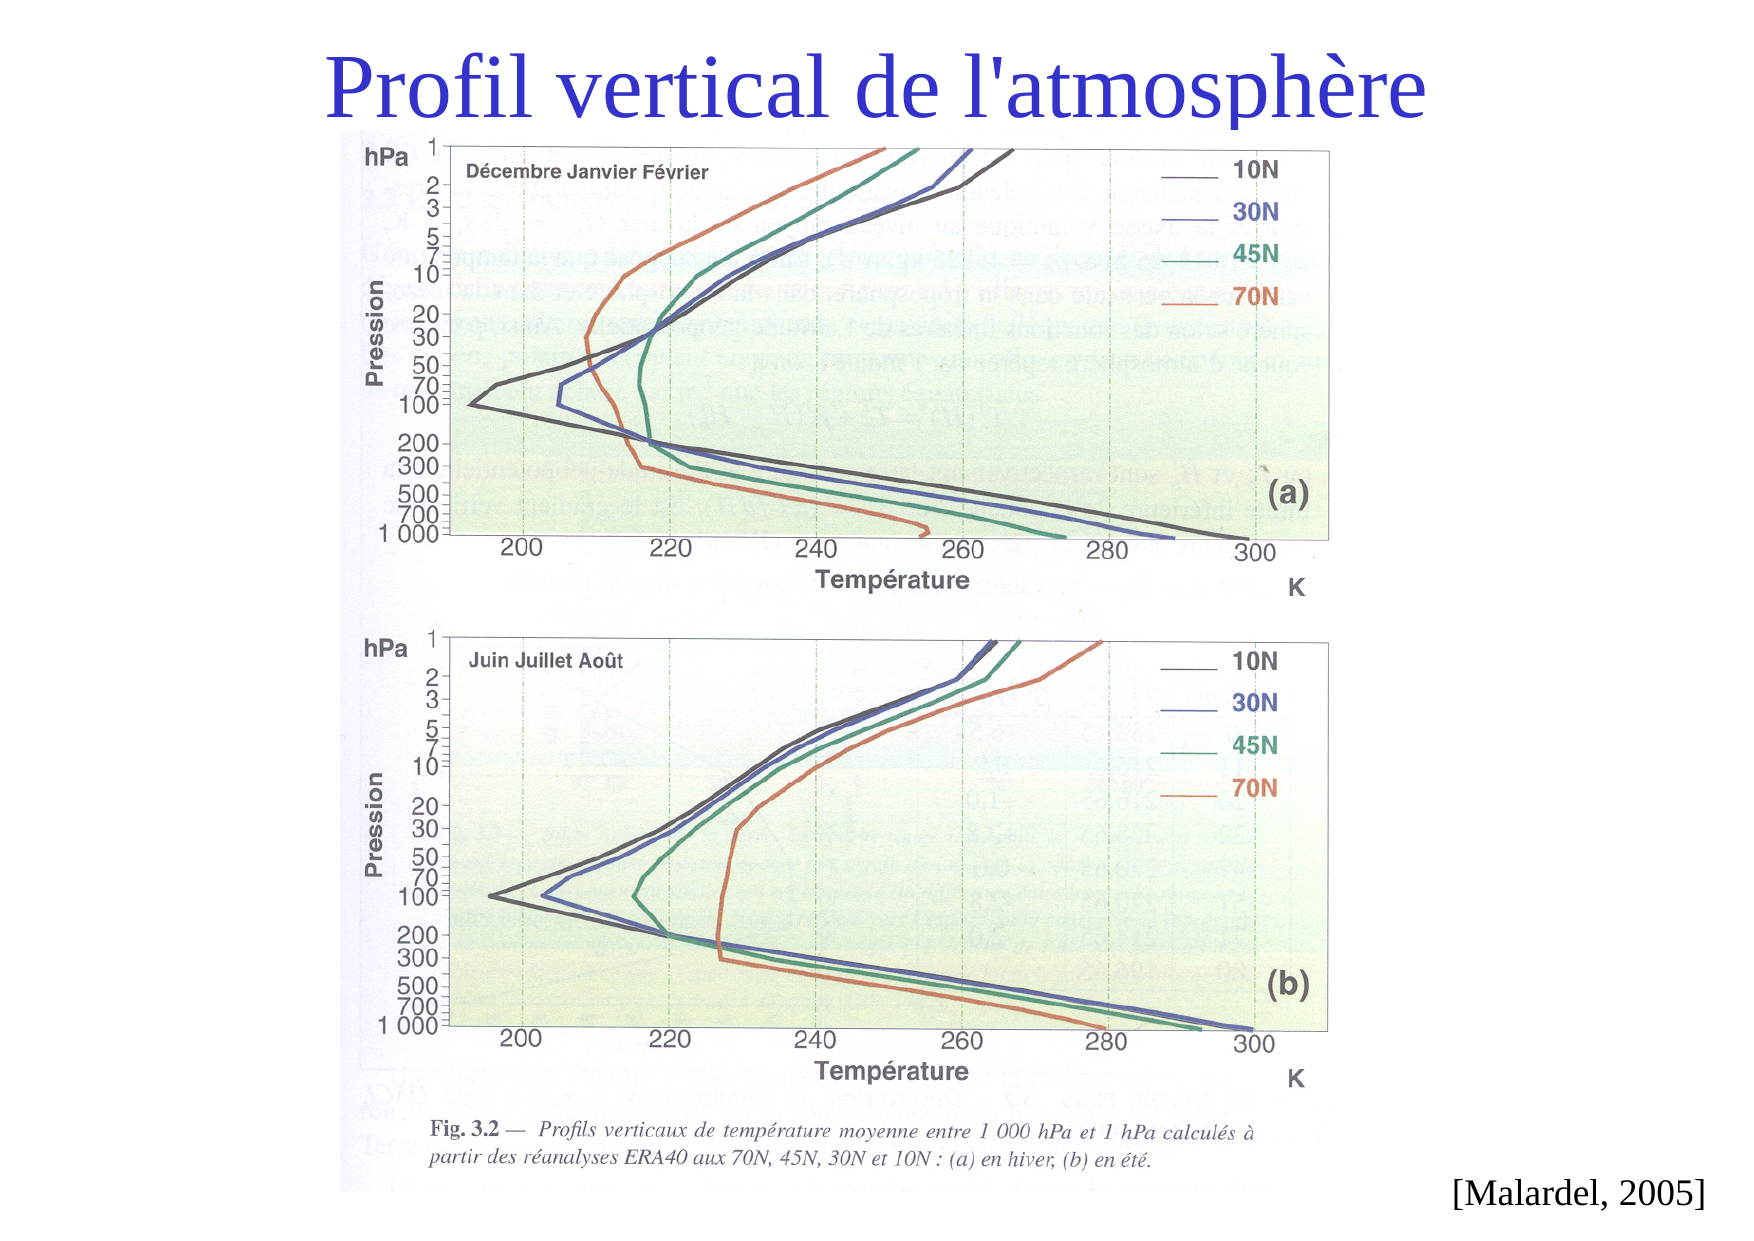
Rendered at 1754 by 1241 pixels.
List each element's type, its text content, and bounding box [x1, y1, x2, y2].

text_box [Malardel, 2005] [1451, 1172, 1719, 1214]
title Profil vertical de l'atmosphère [128, 11, 1627, 167]
picture [340, 130, 1364, 1192]
